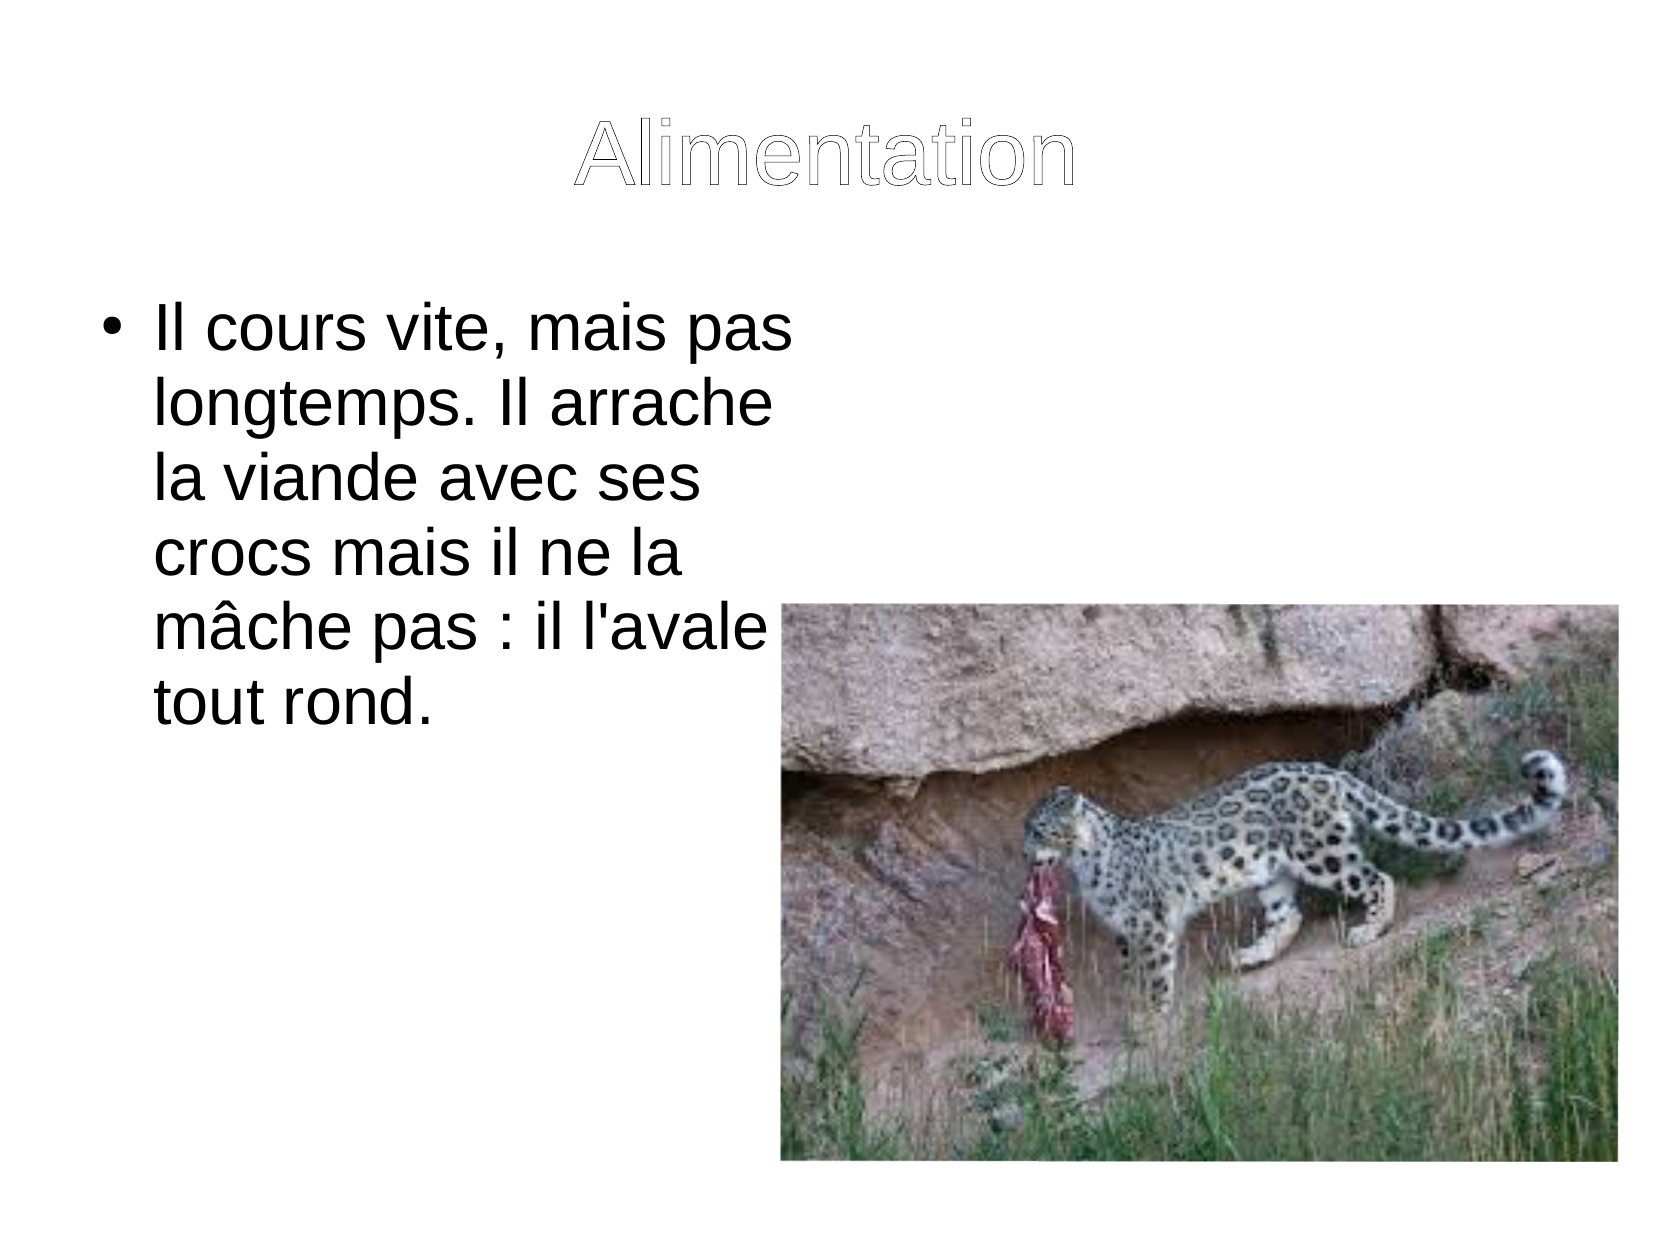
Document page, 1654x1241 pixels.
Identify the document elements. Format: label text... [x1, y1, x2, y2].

list Il cours vite, mais pas longtemps. Il arrache la viande avec ses crocs mais il ne la mâche pas : il l'avale tout rond. [82, 290, 809, 1010]
picture [779, 602, 1619, 1162]
title Alimentation [82, 49, 1571, 257]
